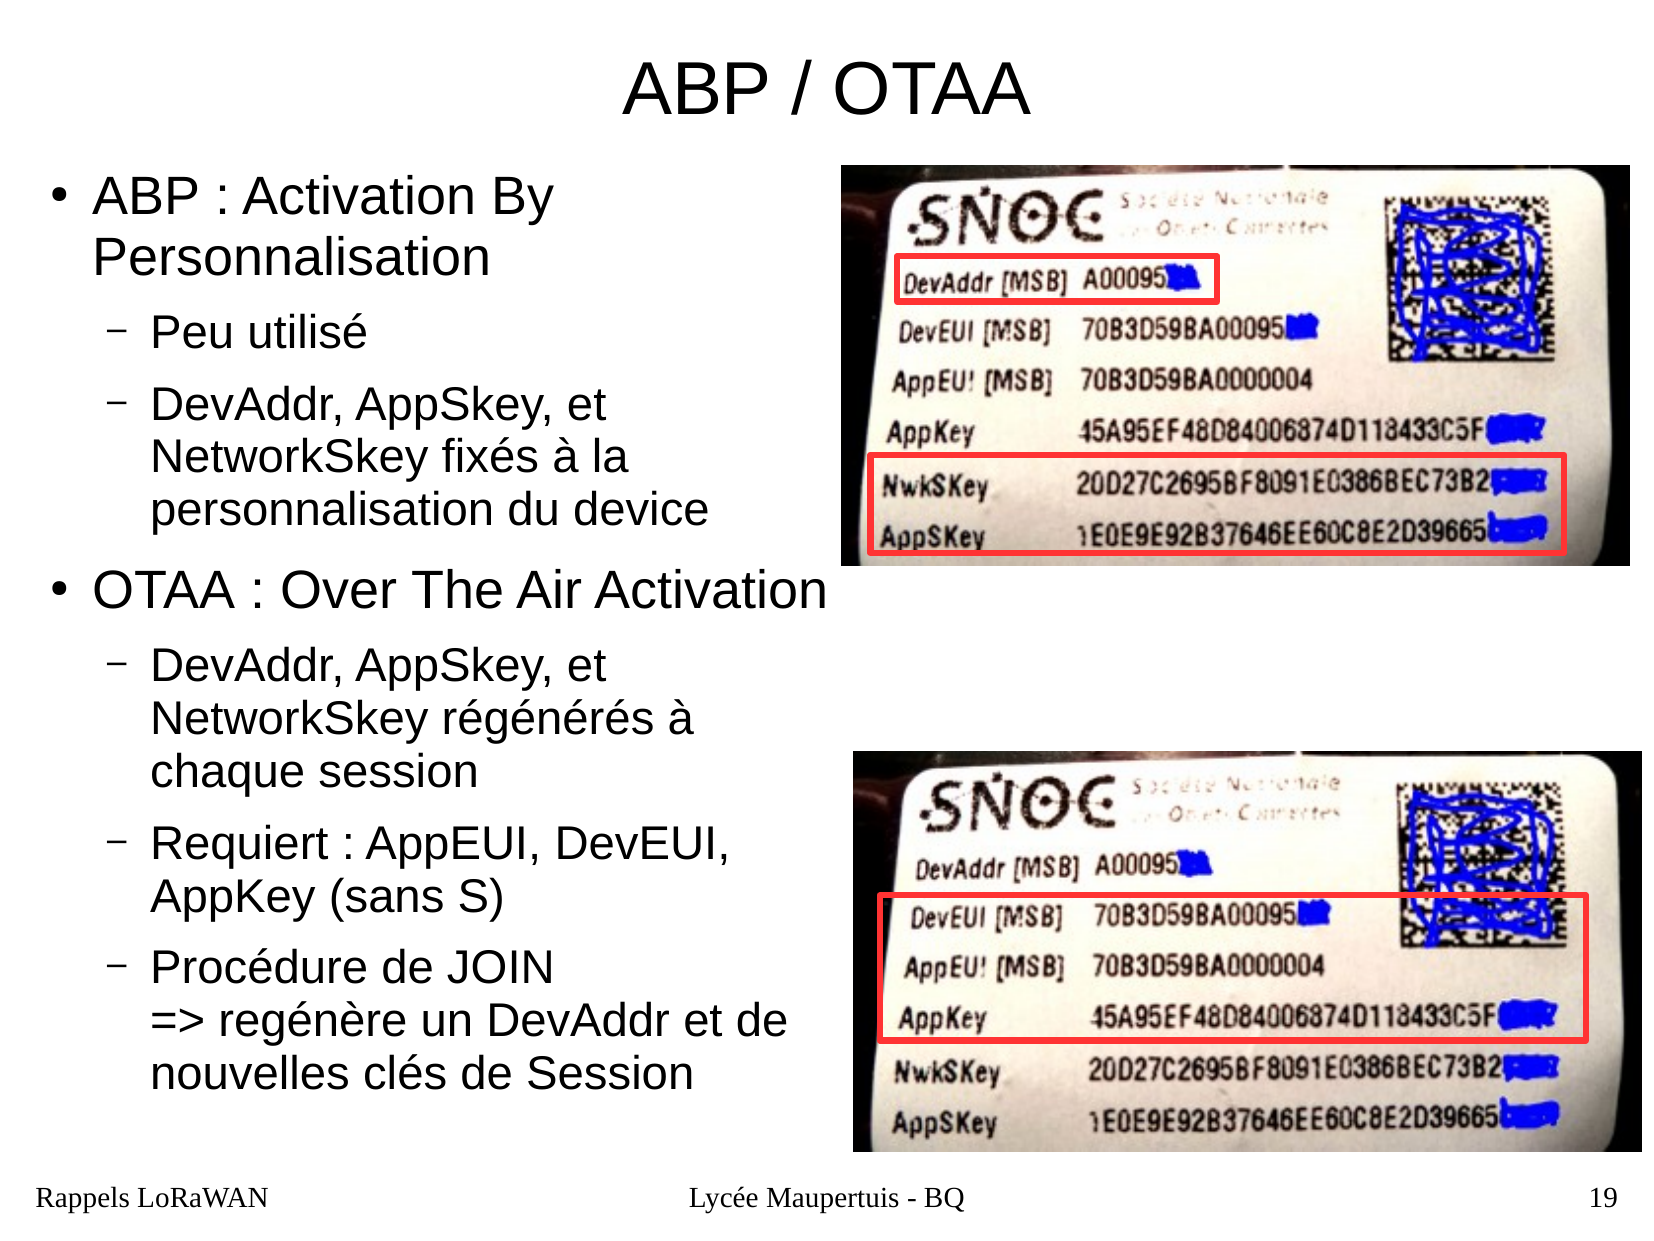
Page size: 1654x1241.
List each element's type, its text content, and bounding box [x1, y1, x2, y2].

picture [853, 751, 1642, 1152]
title ABP / OTAA [35, 35, 1619, 142]
picture [841, 165, 1630, 566]
list ABP : Activation By Personnalisation Peu utilisé DevAddr, AppSkey, et NetworkSkey fixés à la personnalisation du device OTAA : Over The Air Activation DevAddr, AppSkey, et NetworkSkey régénérés à chaque session Requiert : AppEUI, DevEUI, AppKey (sans S) Procédure de JOIN => regénère un DevAddr et de nouvelles clés de Session [35, 165, 838, 1170]
